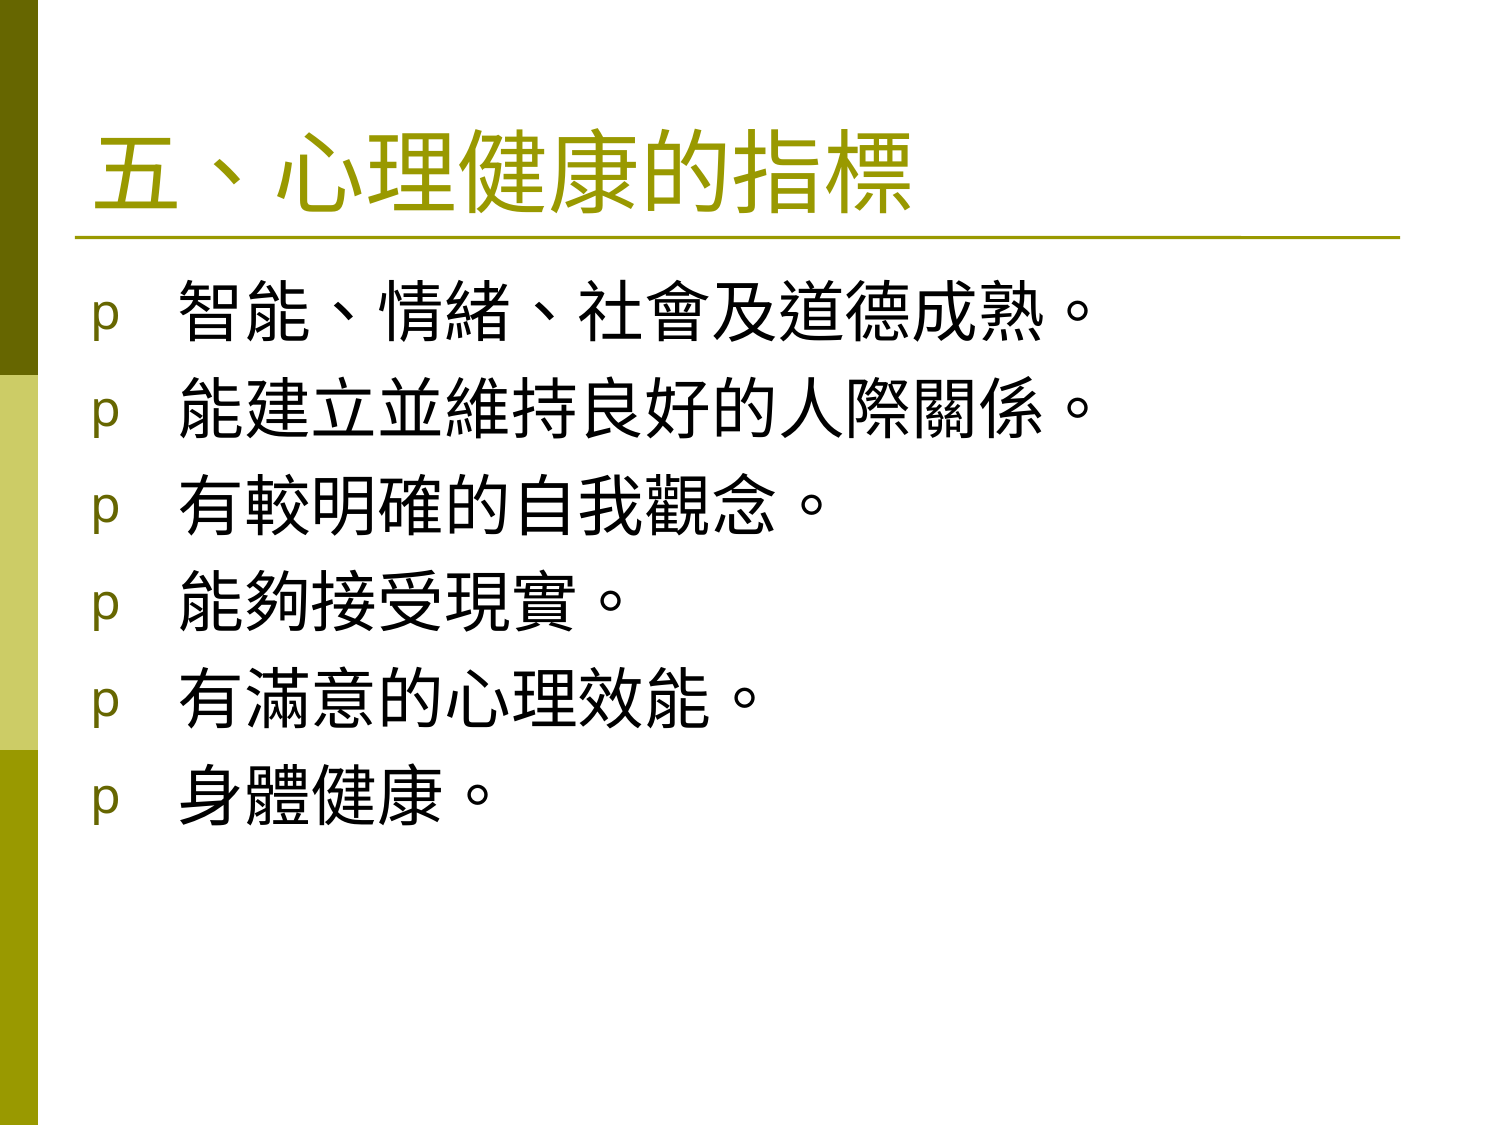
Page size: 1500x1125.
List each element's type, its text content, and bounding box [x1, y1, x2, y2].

list 智能、情緒、社會及道德成熟。 能建立並維持良好的人際關係。 有較明確的自我觀念。 能夠接受現實。 有滿意的心理效能。 身體健康。 [75, 262, 1426, 1006]
title 五、心理健康的指標 [75, 45, 1426, 233]
